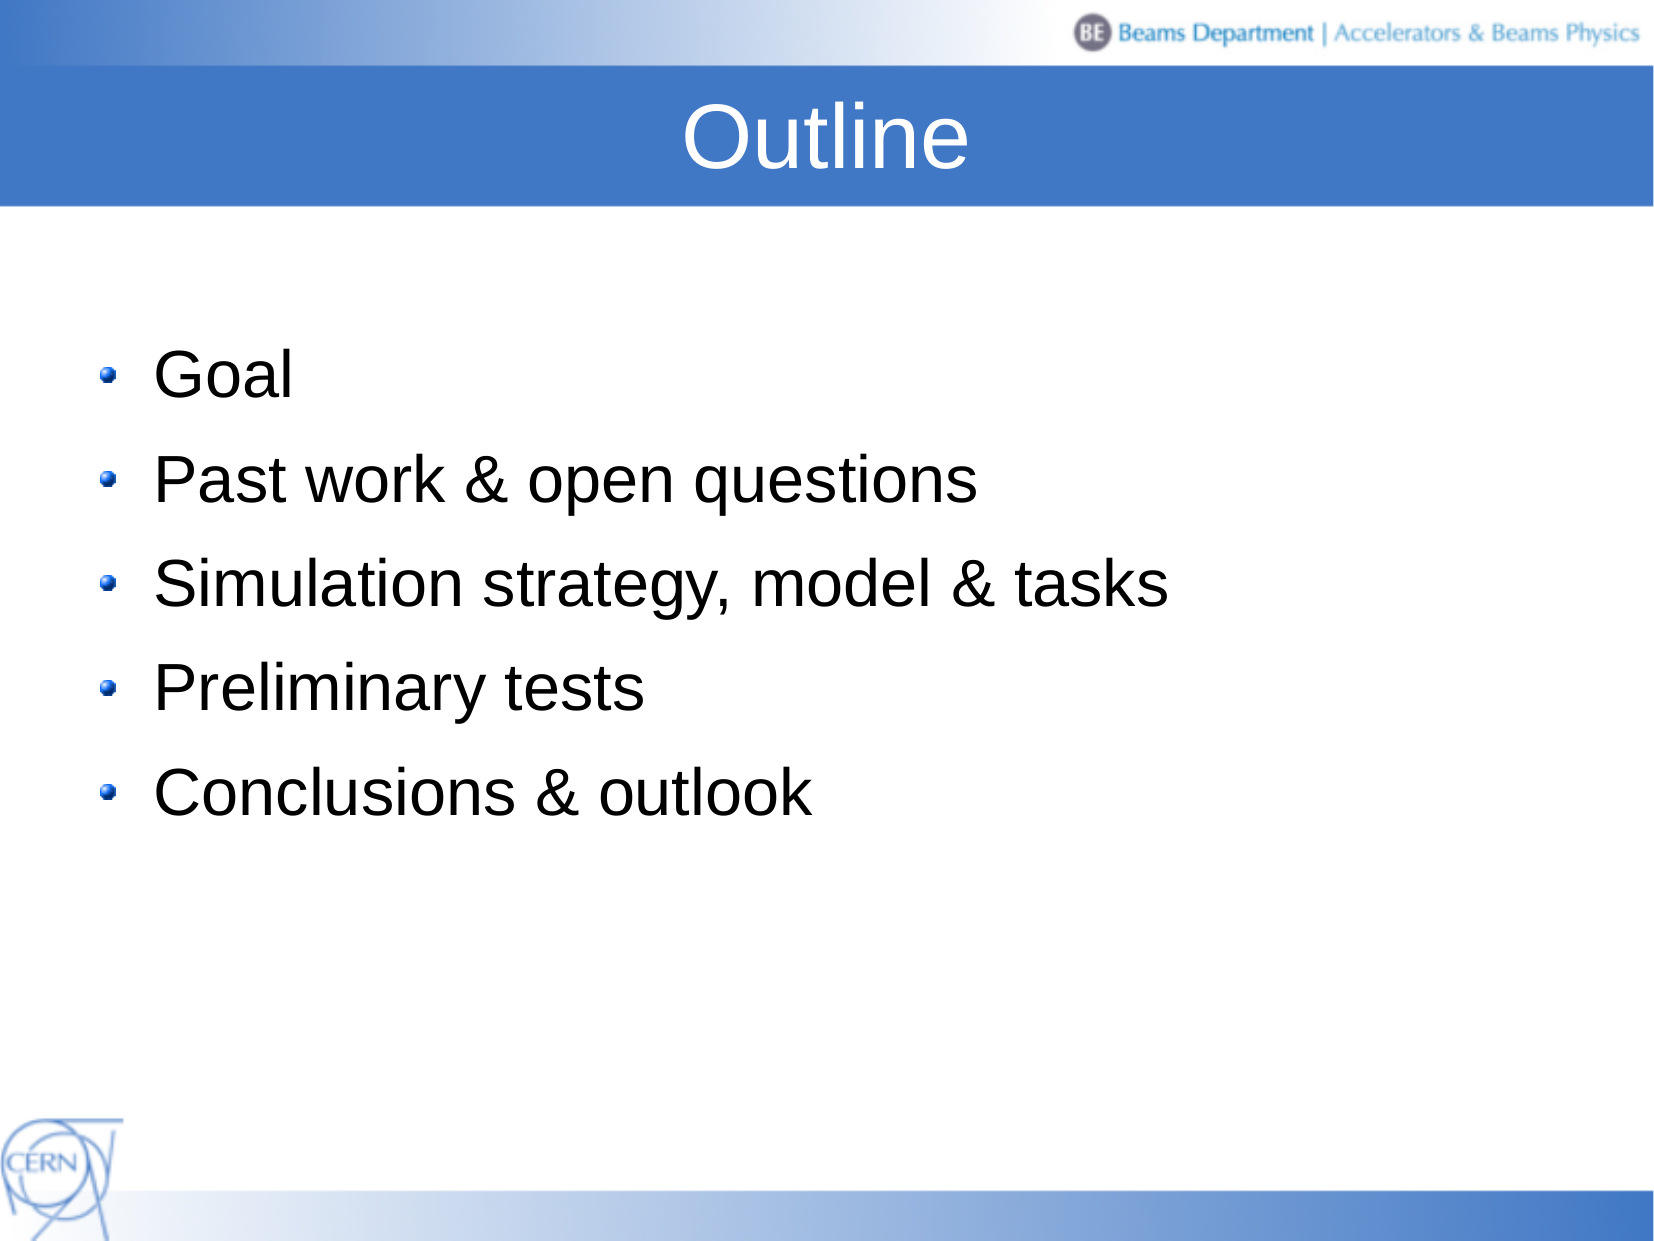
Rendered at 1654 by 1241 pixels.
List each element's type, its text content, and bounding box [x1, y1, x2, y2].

list Goal Past work & open questions Simulation strategy, model & tasks Preliminary tests Conclusions & outlook [82, 337, 1571, 1082]
picture [0, 0, 1654, 1241]
title Outline [82, 49, 1571, 226]
